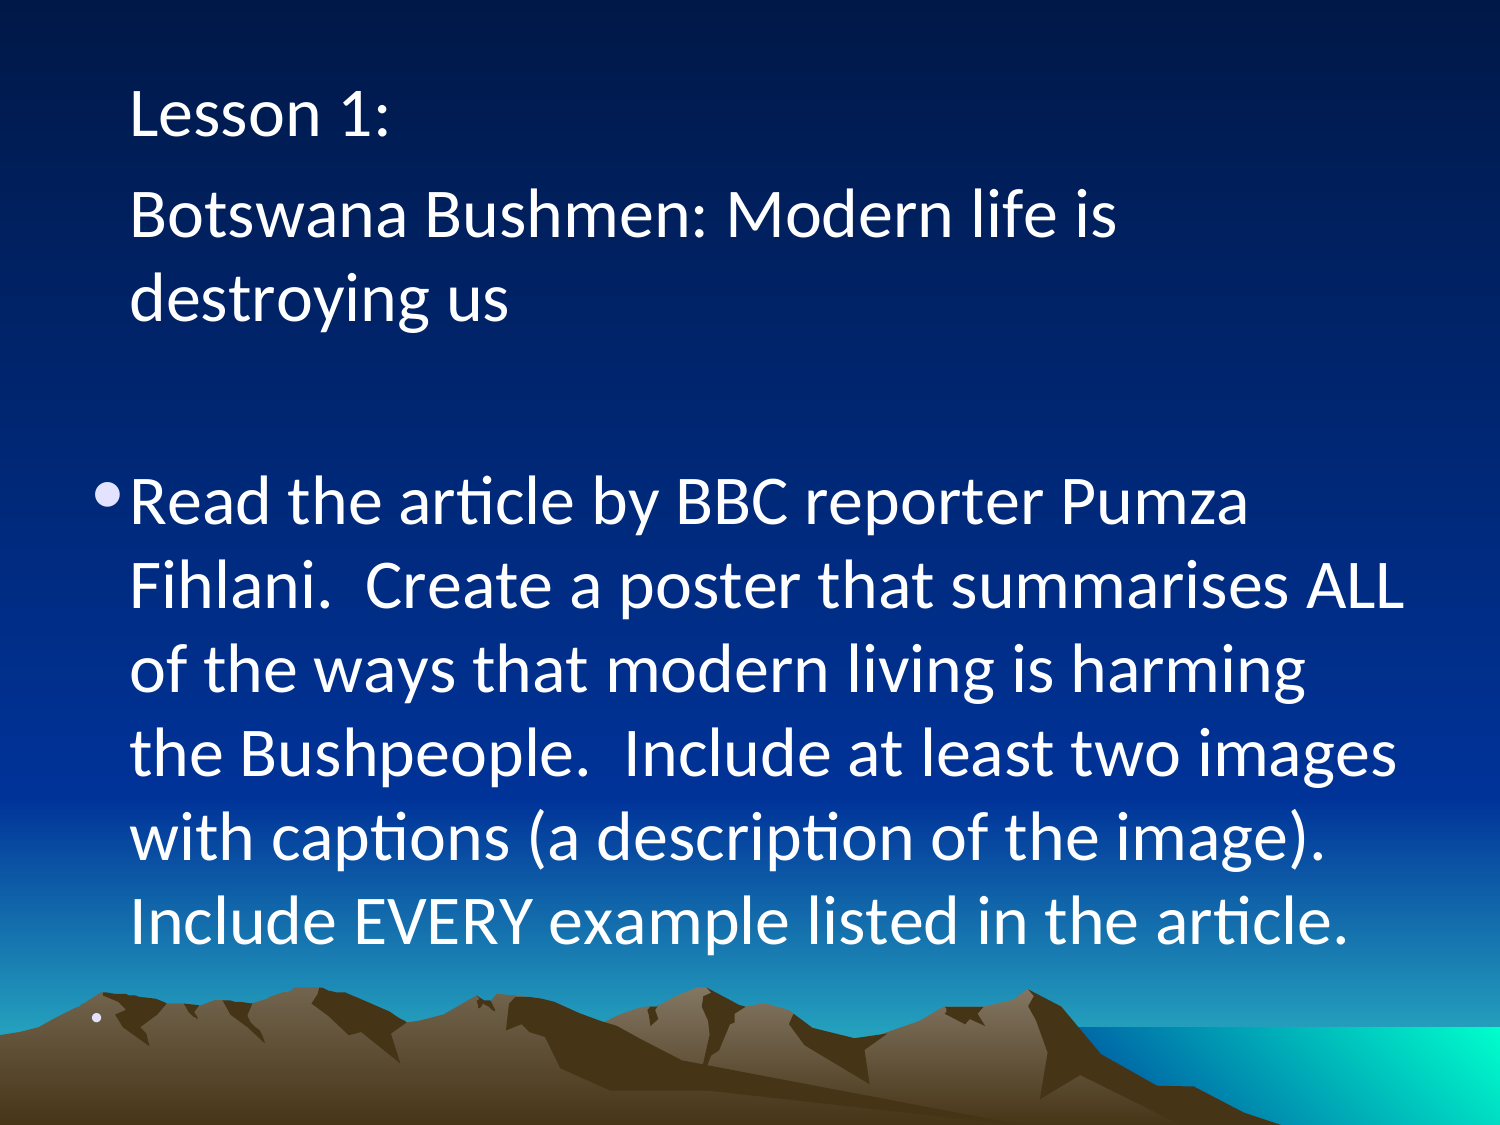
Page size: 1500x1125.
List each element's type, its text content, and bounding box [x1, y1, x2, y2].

list Lesson 1: Botswana Bushmen: Modern life is destroying us Read the article by BBC reporter Pumza Fihlani. Create a poster that summarises ALL of the ways that modern living is harming the Bushpeople. Include at least two images with captions (a description of the image). Include EVERY example listed in the article. [75, 59, 1426, 1000]
